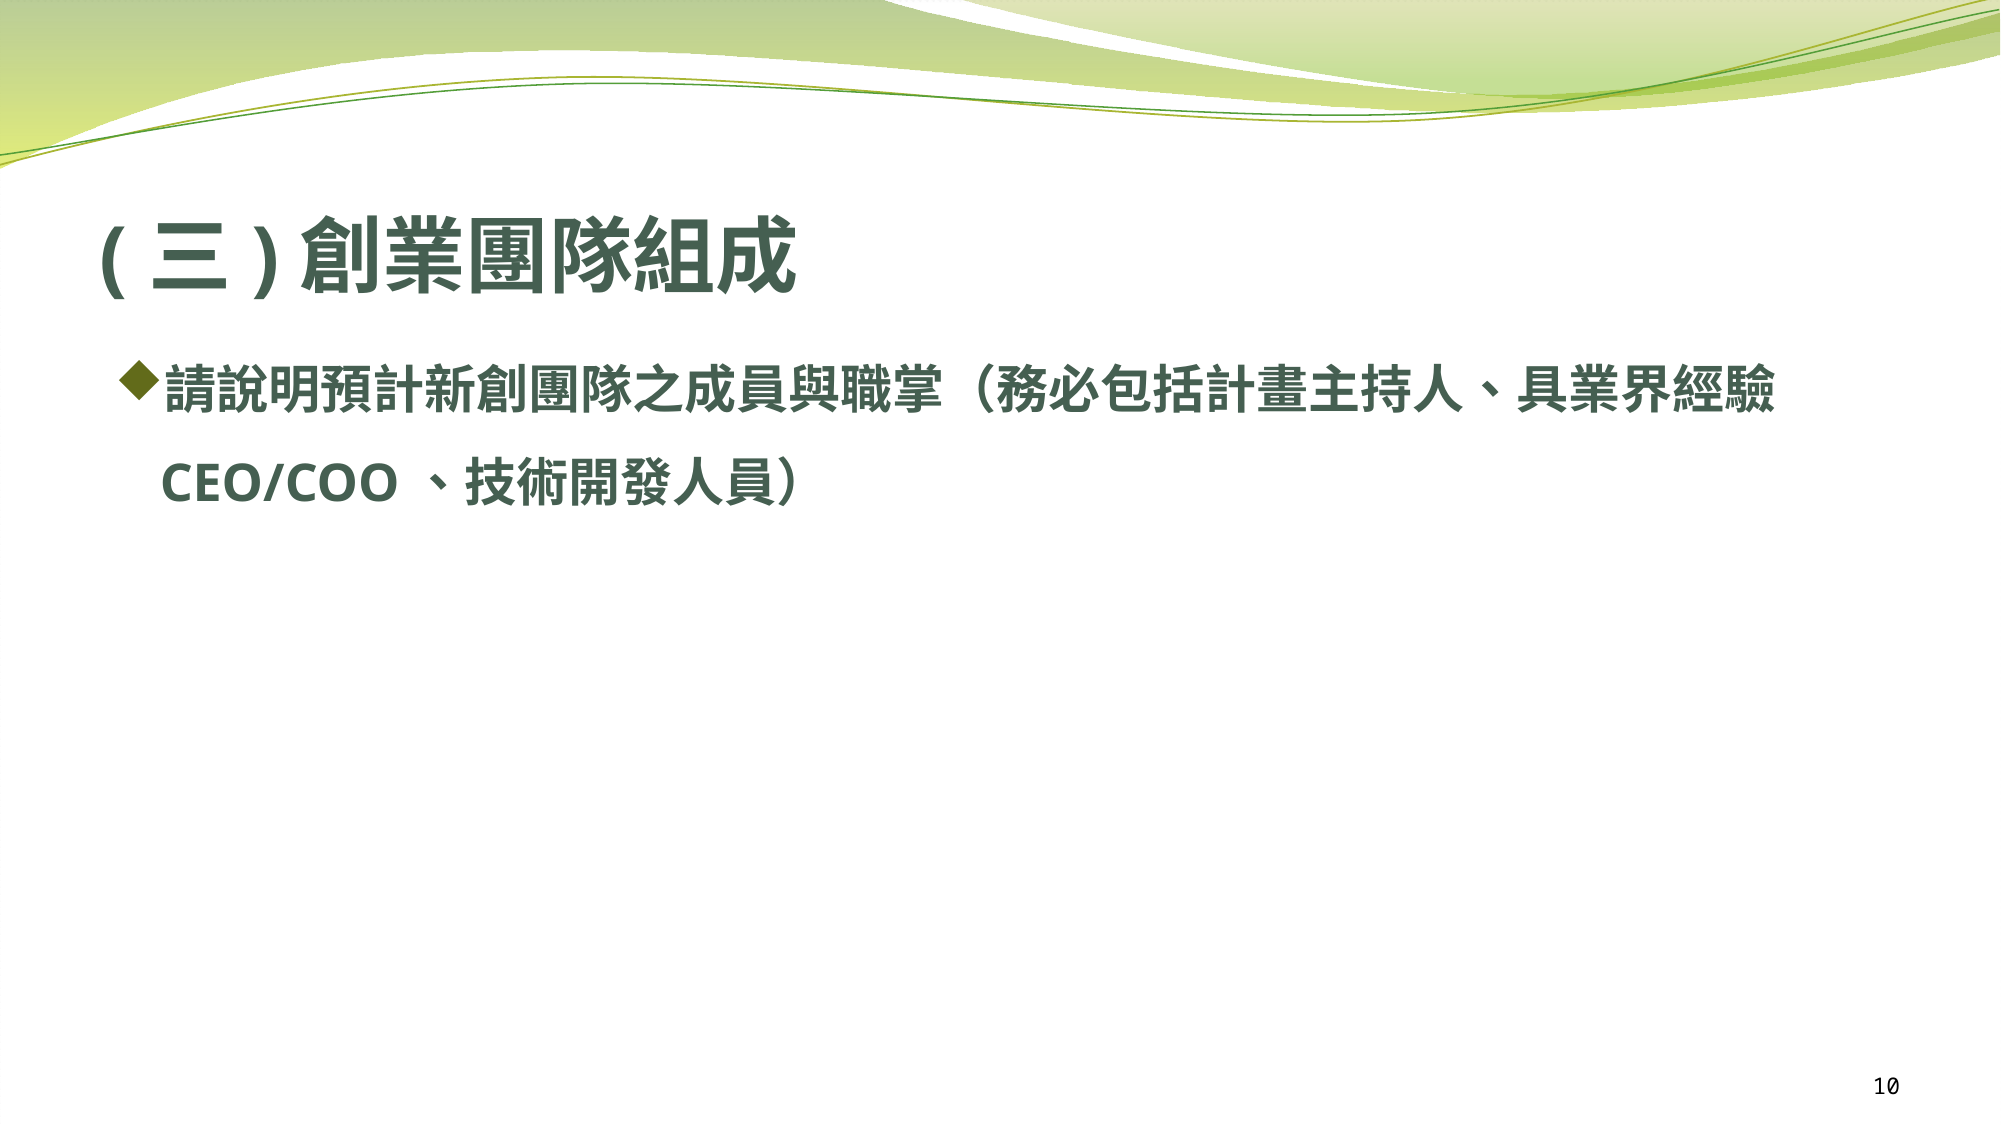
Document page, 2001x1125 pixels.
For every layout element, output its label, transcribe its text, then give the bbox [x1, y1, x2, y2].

list 請說明預計新創團隊之成員與職掌（務必包括計畫主持人、具業界經驗CEO/COO、技術開發人員） [99, 317, 1900, 1038]
title (三)創業團隊組成 [99, 115, 1900, 303]
slide_number <編號> [1733, 1042, 1900, 1103]
